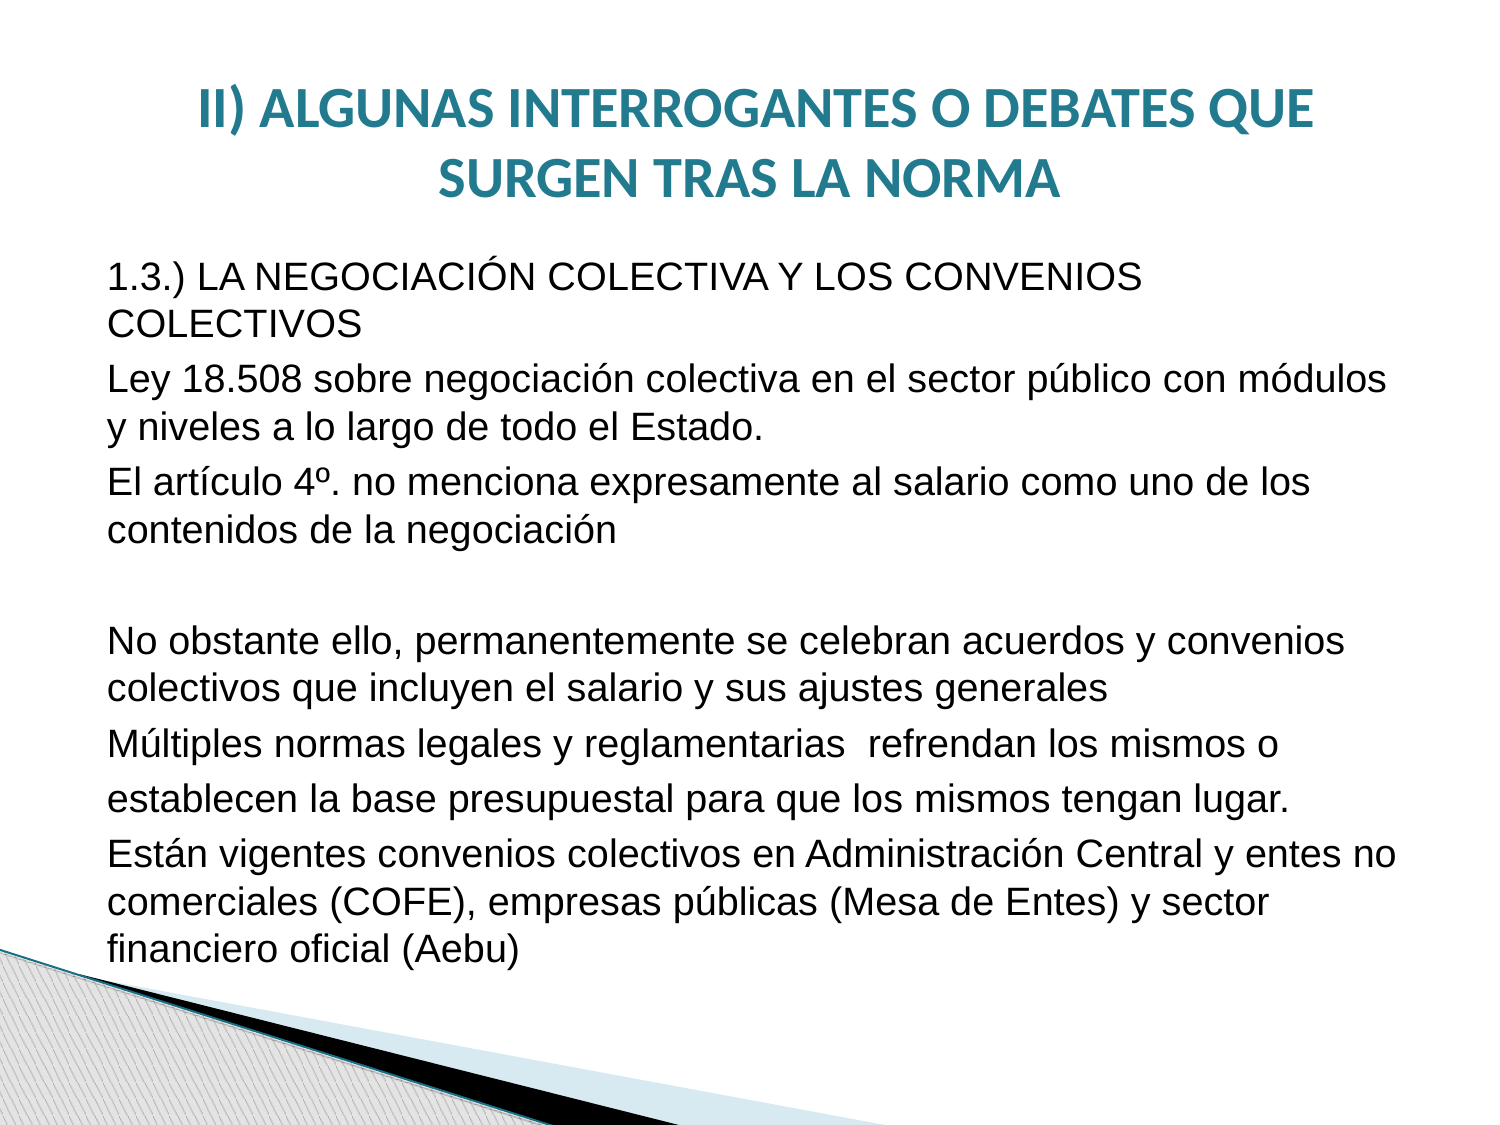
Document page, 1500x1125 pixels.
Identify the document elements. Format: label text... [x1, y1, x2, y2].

list 1.3.) LA NEGOCIACIÓN COLECTIVA Y LOS CONVENIOS COLECTIVOS Ley 18.508 sobre negociación colectiva en el sector público con módulos y niveles a lo largo de todo el Estado. El artículo 4º. no menciona expresamente al salario como uno de los contenidos de la negociación No obstante ello, permanentemente se celebran acuerdos y convenios colectivos que incluyen el salario y sus ajustes generales Múltiples normas legales y reglamentarias refrendan los mismos o establecen la base presupuestal para que los mismos tengan lugar. Están vigentes convenios colectivos en Administración Central y entes no comerciales (COFE), empresas públicas (Mesa de Entes) y sector financiero oficial (Aebu) [75, 243, 1425, 986]
title II) ALGUNAS INTERROGANTES O DEBATES QUE SURGEN TRAS LA NORMA [75, 45, 1425, 233]
